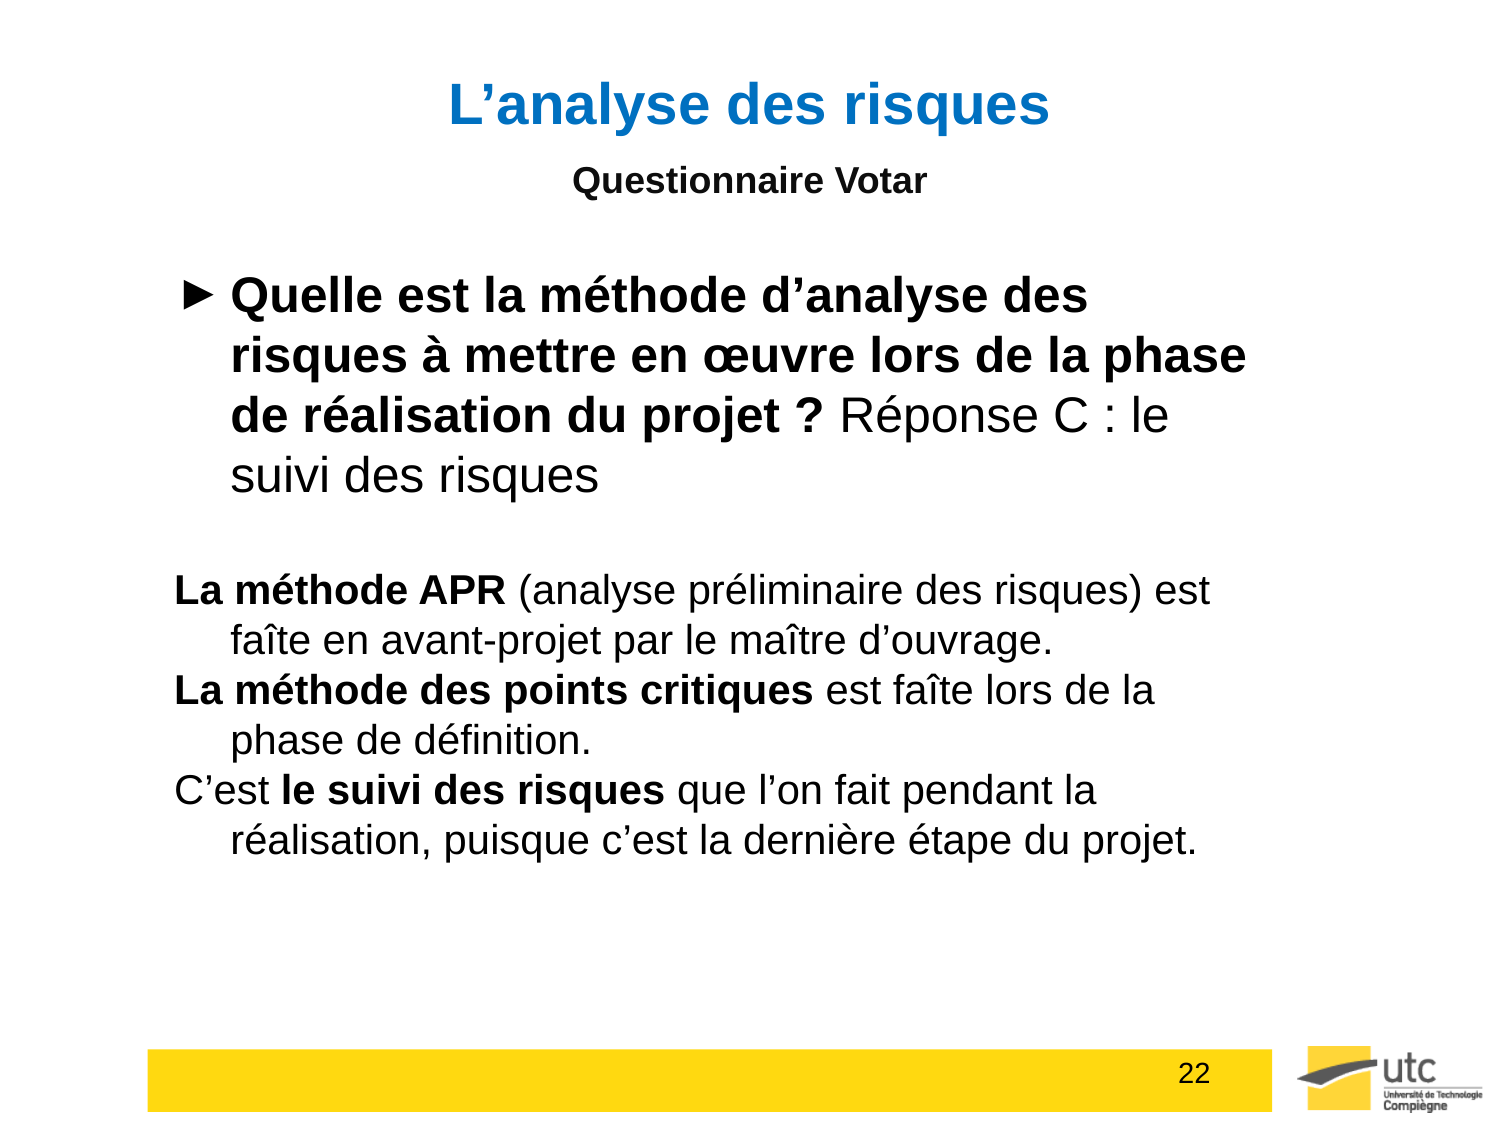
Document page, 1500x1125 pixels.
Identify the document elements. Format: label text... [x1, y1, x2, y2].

picture [1297, 1046, 1483, 1113]
text_box L’analyse des risques [0, 50, 1500, 148]
text_box Questionnaire Votar [0, 148, 1500, 209]
text_box Quelle est la méthode d’analyse des risques à mettre en œuvre lors de la phase de réalisation du projet ? Réponse C : le suivi des risques La méthode APR (analyse préliminaire des risques) est faîte en avant-projet par le maître d’ouvrage. La méthode des points critiques est faîte lors de la phase de définition. C’est le suivi des risques que l’on fait pendant la réalisation, puisque c’est la dernière étape du projet. [159, 255, 1270, 991]
